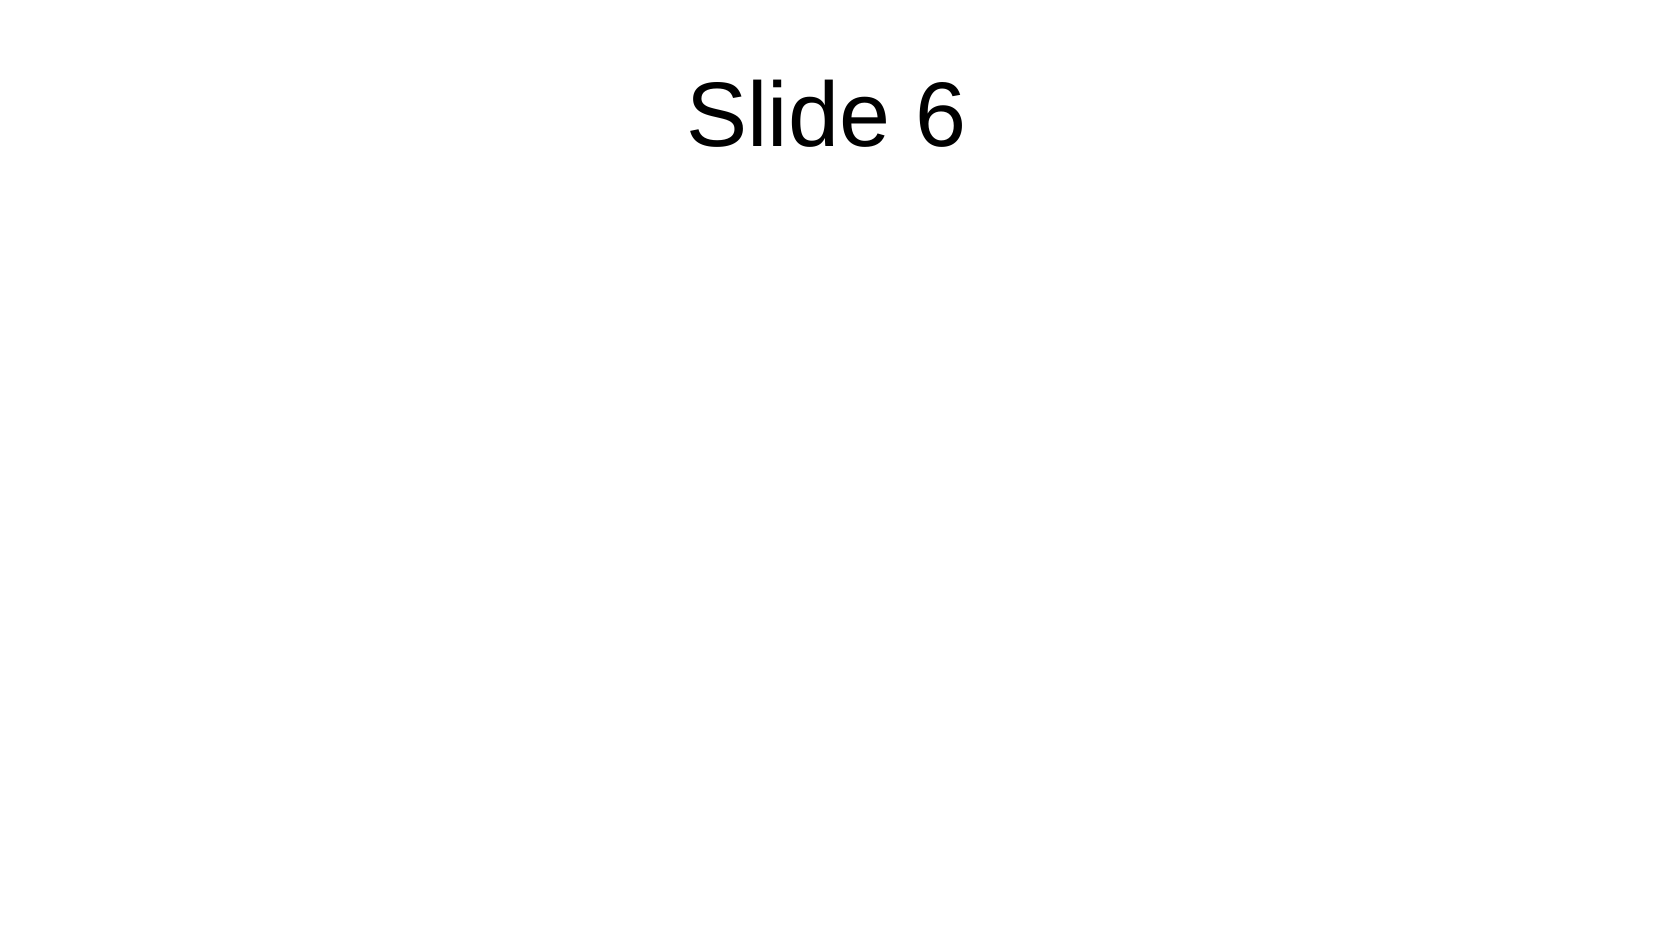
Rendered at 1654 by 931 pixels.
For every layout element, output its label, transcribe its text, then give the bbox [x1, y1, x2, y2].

title Slide 6 [82, 37, 1571, 193]
